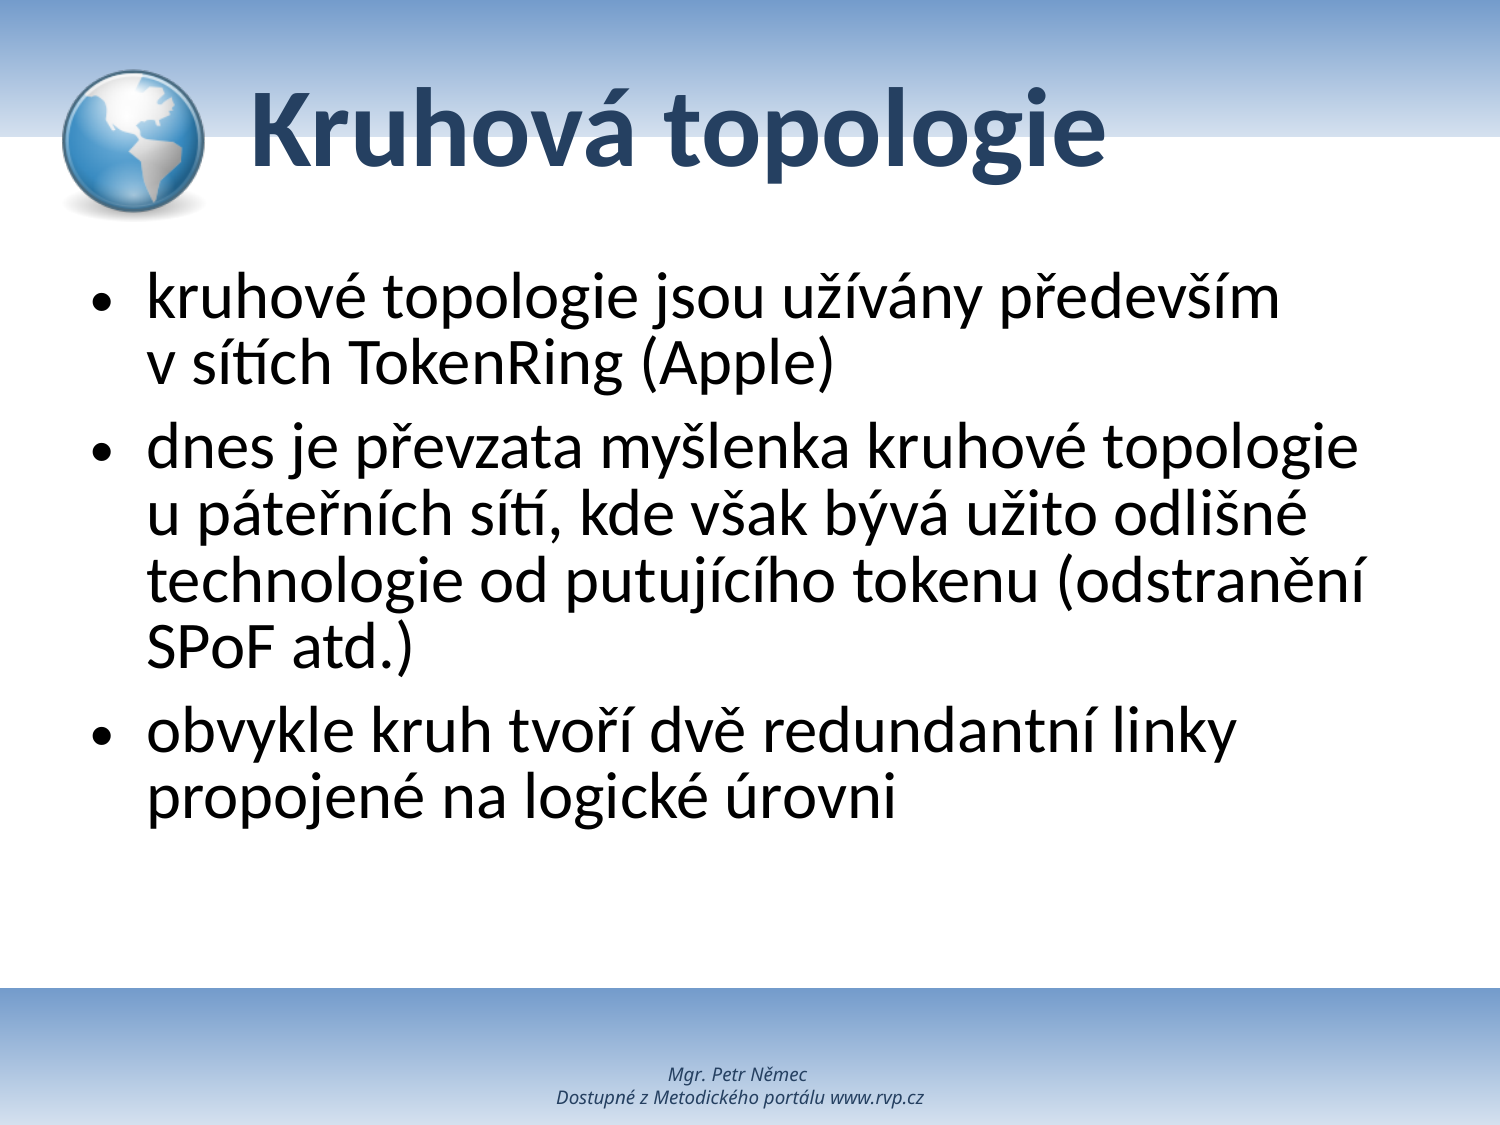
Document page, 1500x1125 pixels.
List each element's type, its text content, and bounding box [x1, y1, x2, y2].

title Kruhová topologie [235, 45, 1426, 233]
picture [56, 67, 211, 222]
list kruhové topologie jsou užívány především v sítích TokenRing (Apple) dnes je převzata myšlenka kruhové topologie u páteřních sítí, kde však bývá užito odlišné technologie od putujícího tokenu (odstranění SPoF atd.) obvykle kruh tvoří dvě redundantní linky propojené na logické úrovni [75, 260, 1426, 1004]
